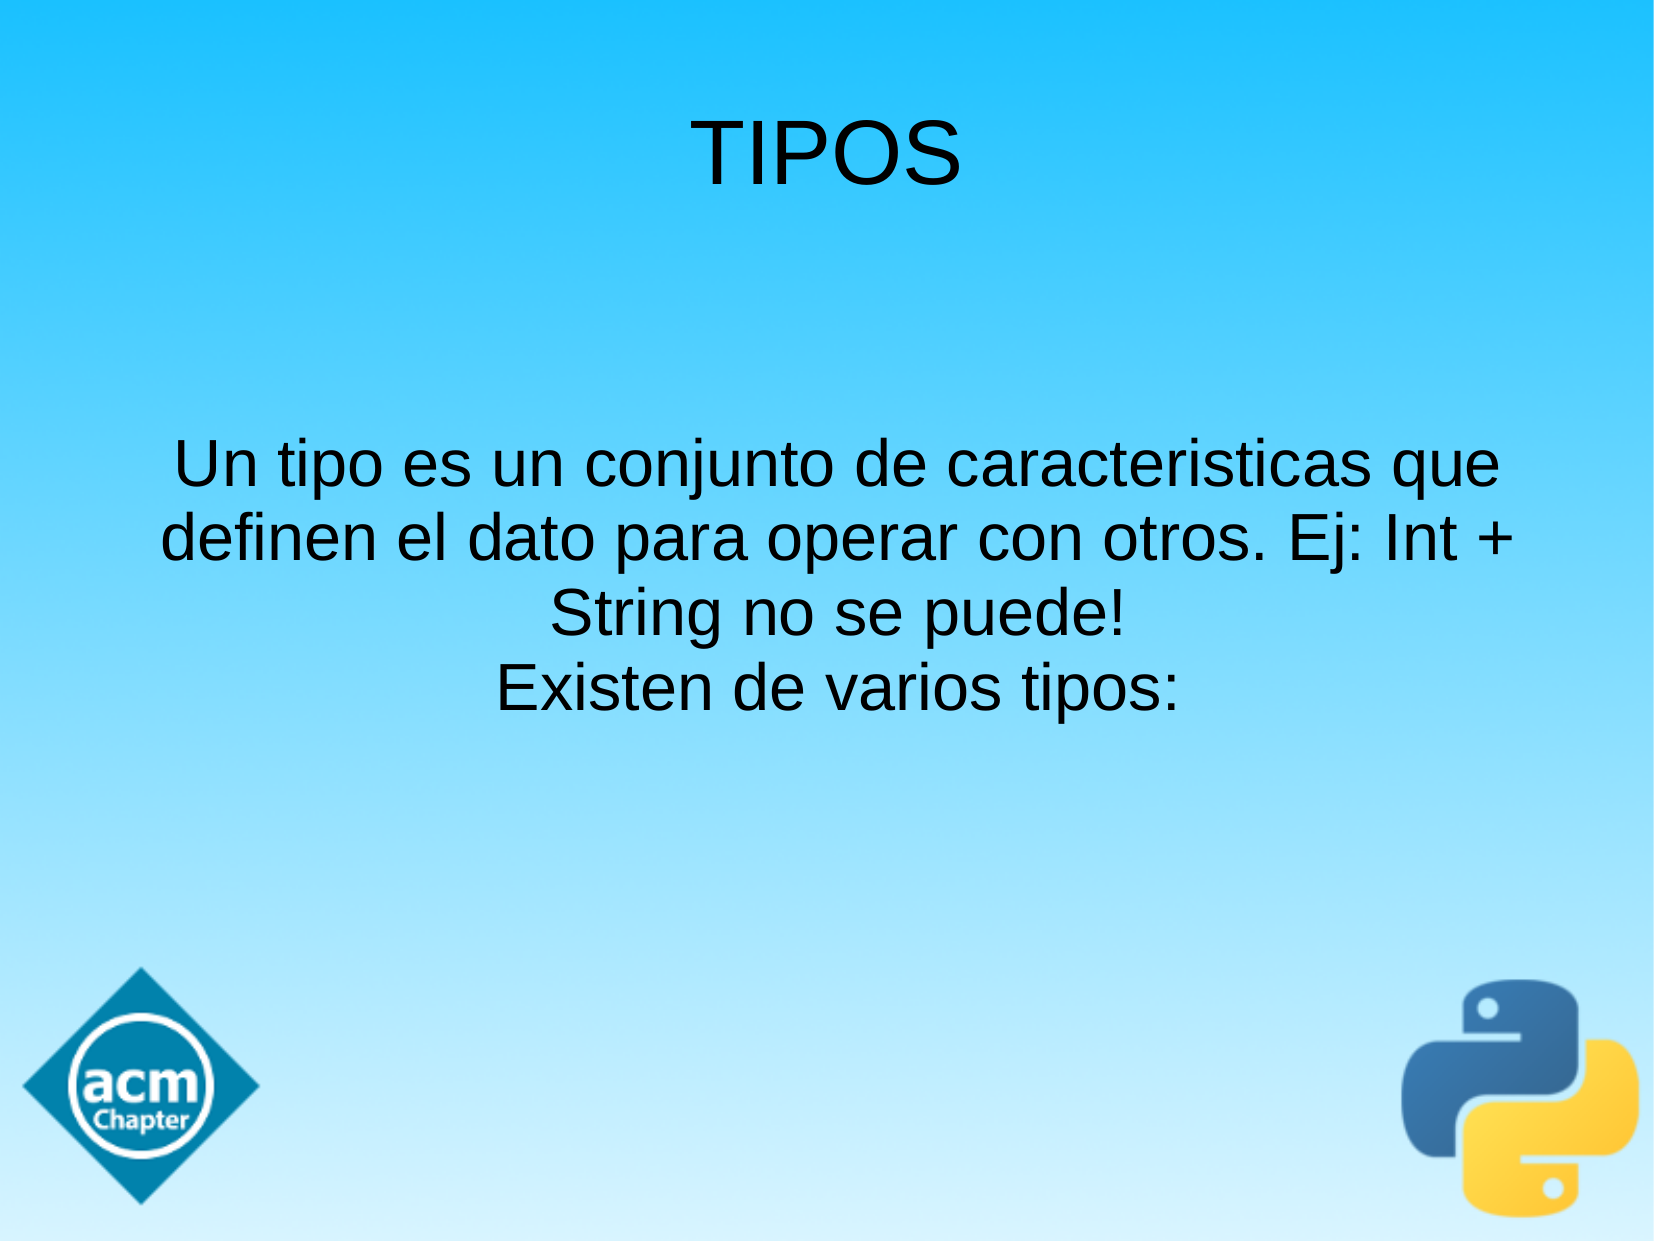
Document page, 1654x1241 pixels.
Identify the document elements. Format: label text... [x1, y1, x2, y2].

subtitle Un tipo es un conjunto de caracteristicas que definen el dato para operar con otros. Ej: Int + String no se puede! Existen de varios tipos: [94, 290, 1583, 1010]
title TIPOS [82, 49, 1571, 257]
picture [0, 0, 1654, 1241]
